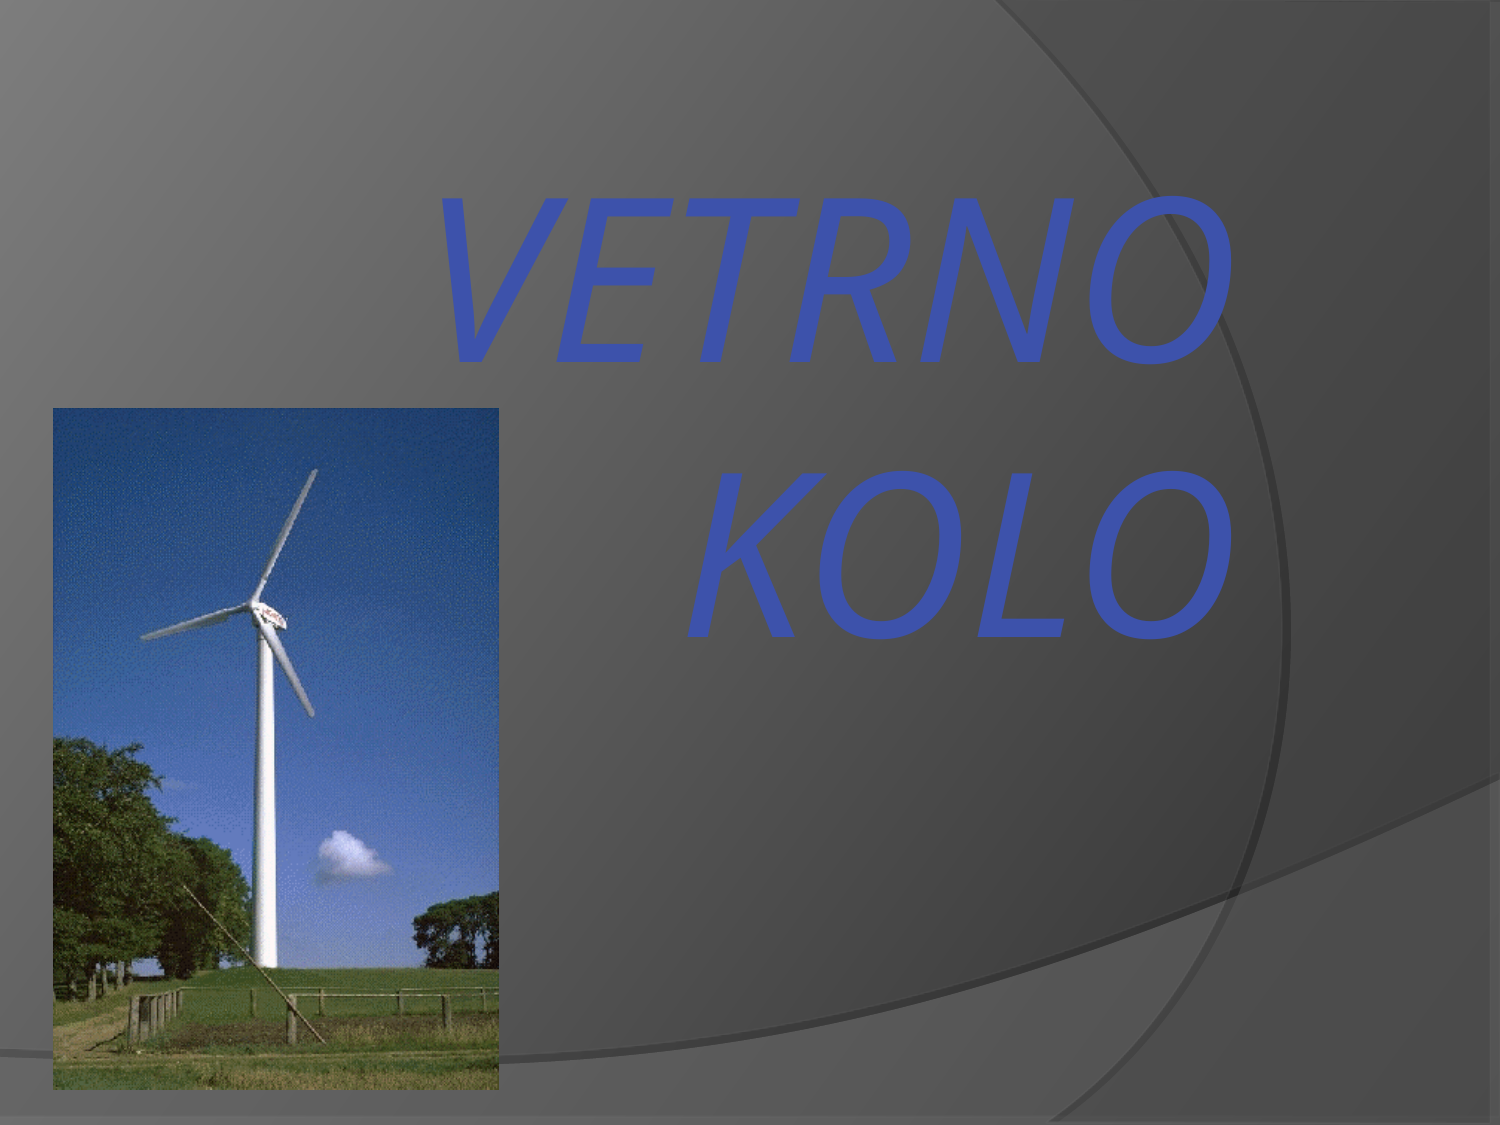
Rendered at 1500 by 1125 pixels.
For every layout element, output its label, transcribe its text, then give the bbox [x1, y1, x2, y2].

picture [53, 408, 499, 1090]
title VETRNO KOLO [0, 125, 1247, 705]
